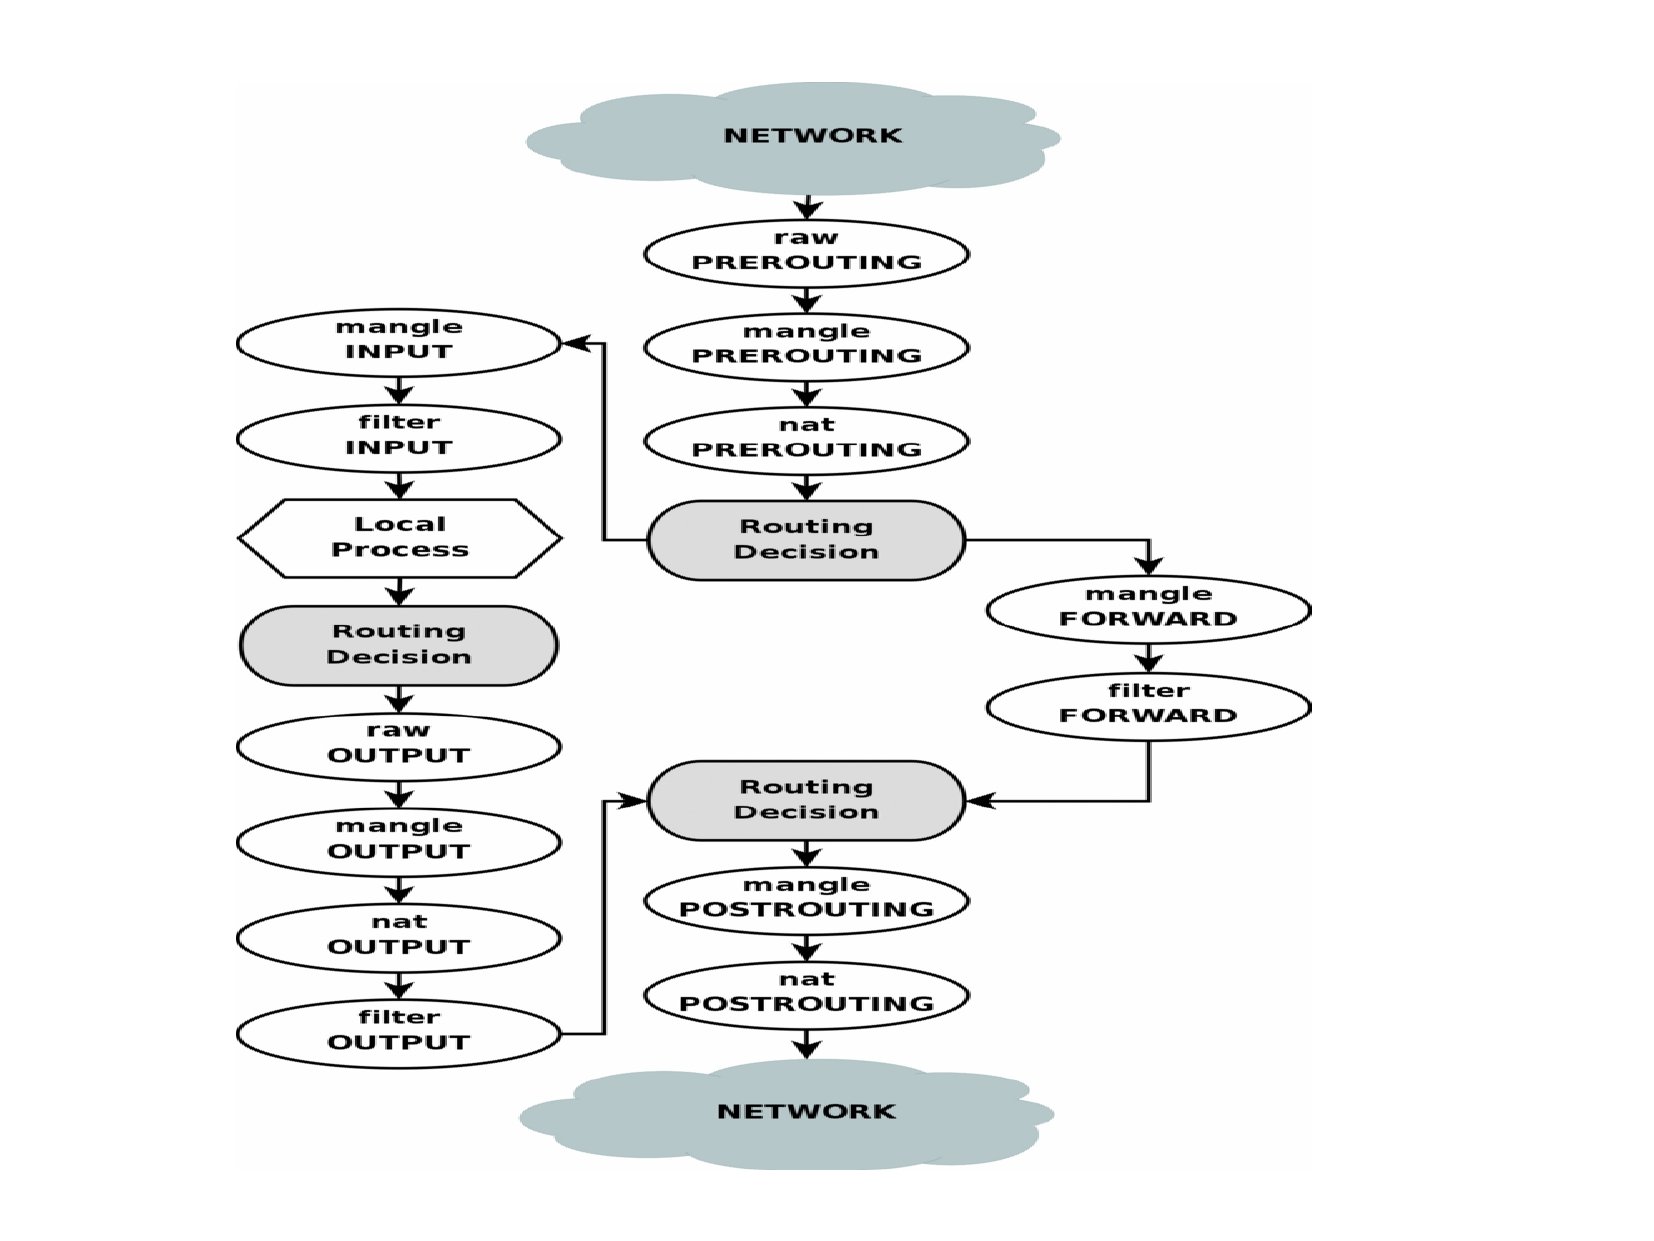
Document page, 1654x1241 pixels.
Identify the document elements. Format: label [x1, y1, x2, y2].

picture [236, 82, 1312, 1170]
